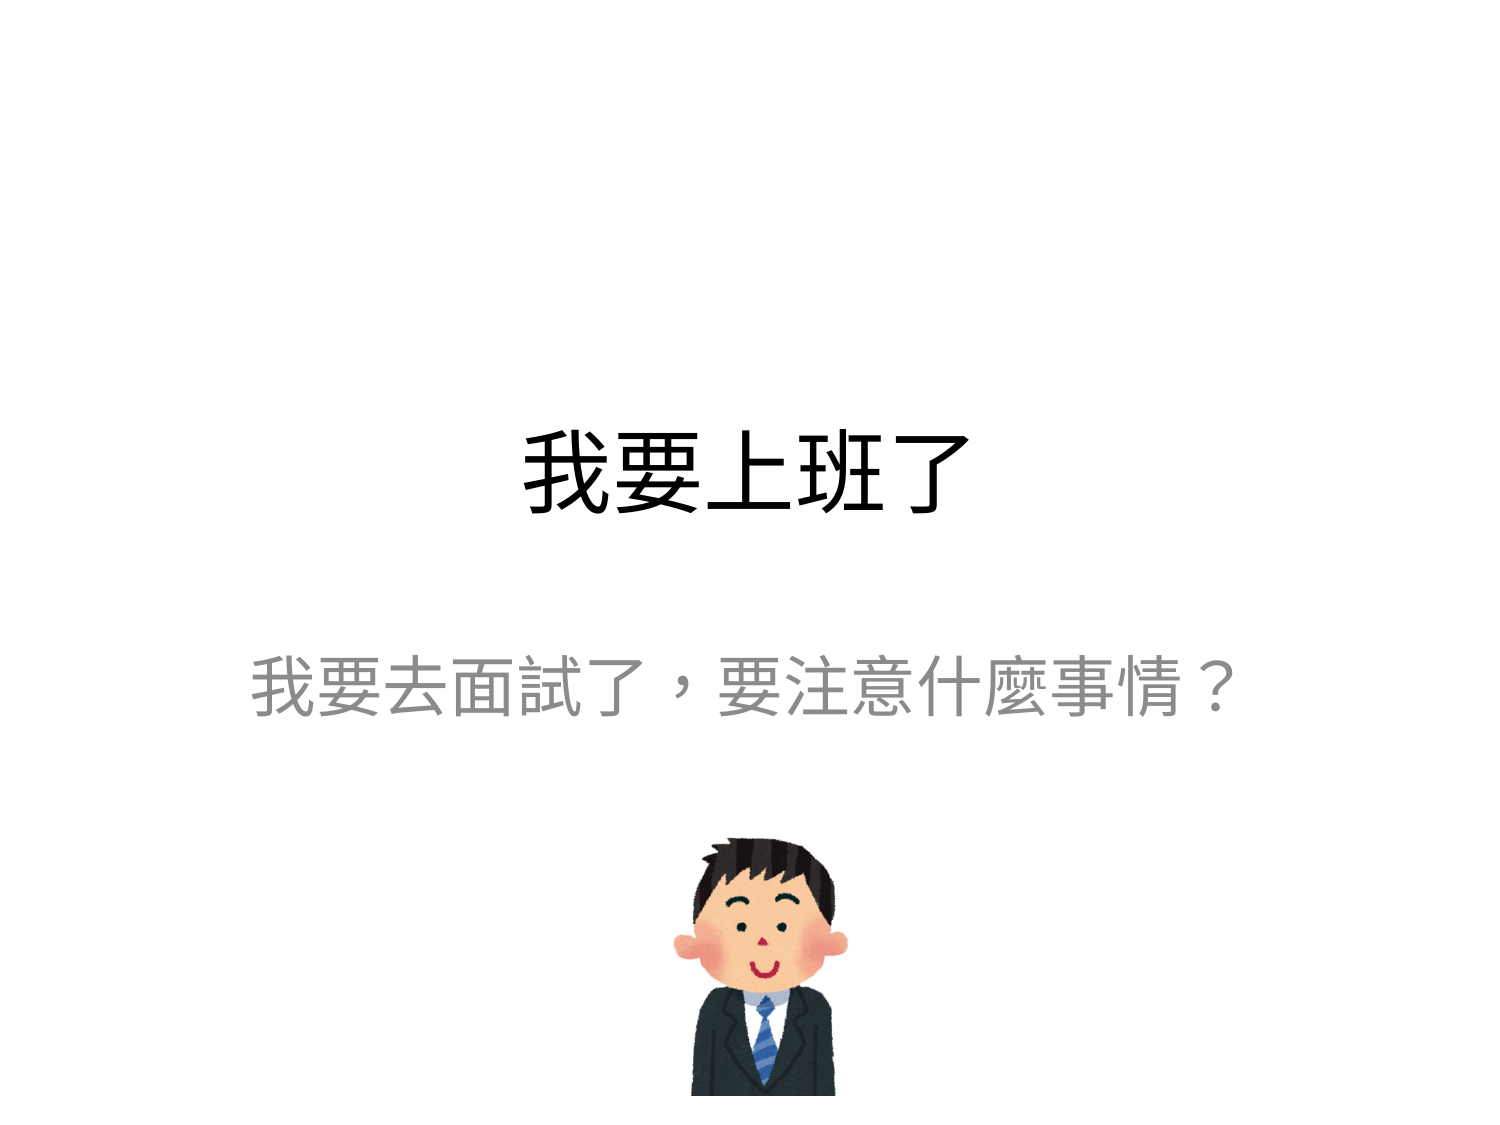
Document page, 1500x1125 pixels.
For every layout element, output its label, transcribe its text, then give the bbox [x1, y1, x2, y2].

title 我要上班了 [112, 349, 1388, 591]
subtitle 我要去面試了，要注意什麼事情？ [225, 637, 1275, 925]
picture [648, 828, 873, 1096]
